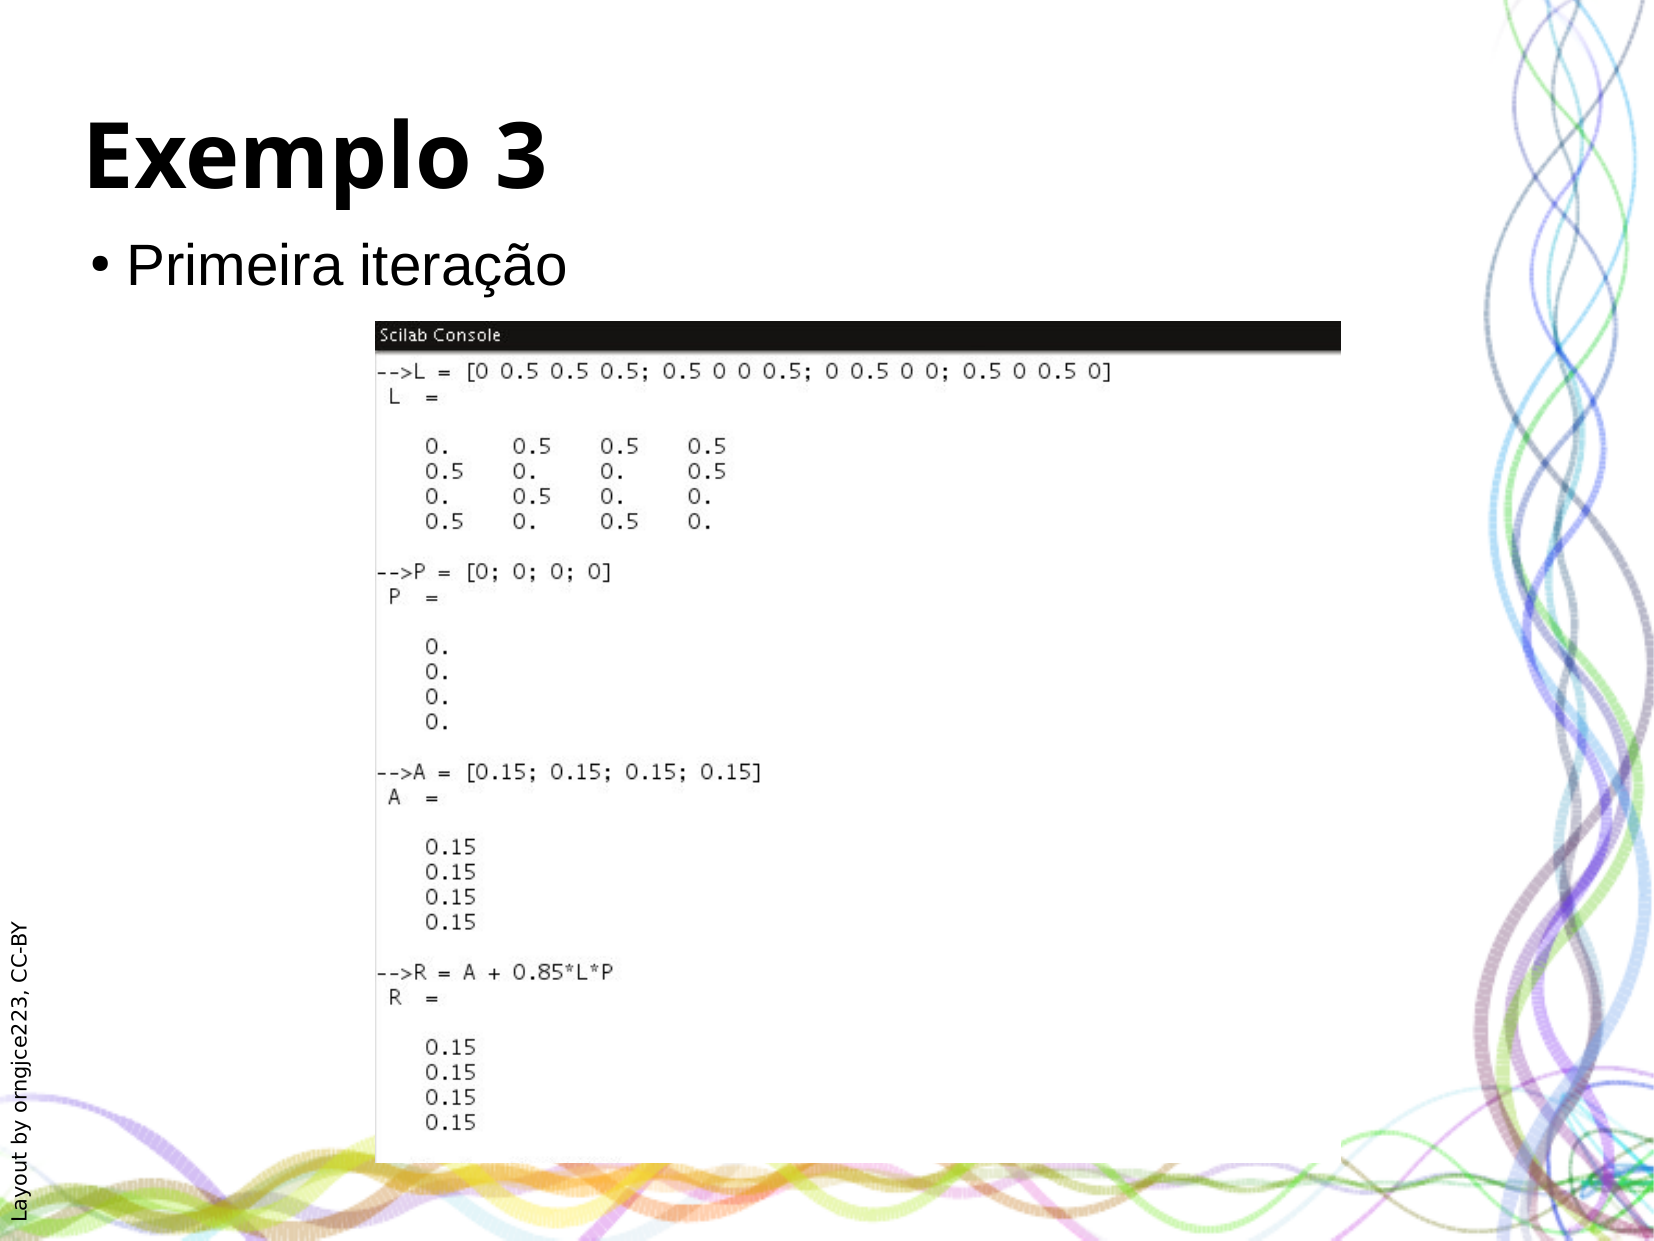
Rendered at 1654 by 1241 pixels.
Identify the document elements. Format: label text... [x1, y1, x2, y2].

picture [0, 0, 1654, 1241]
title Exemplo 3 [82, 49, 1571, 257]
text_box Primeira iteração [75, 225, 1276, 305]
